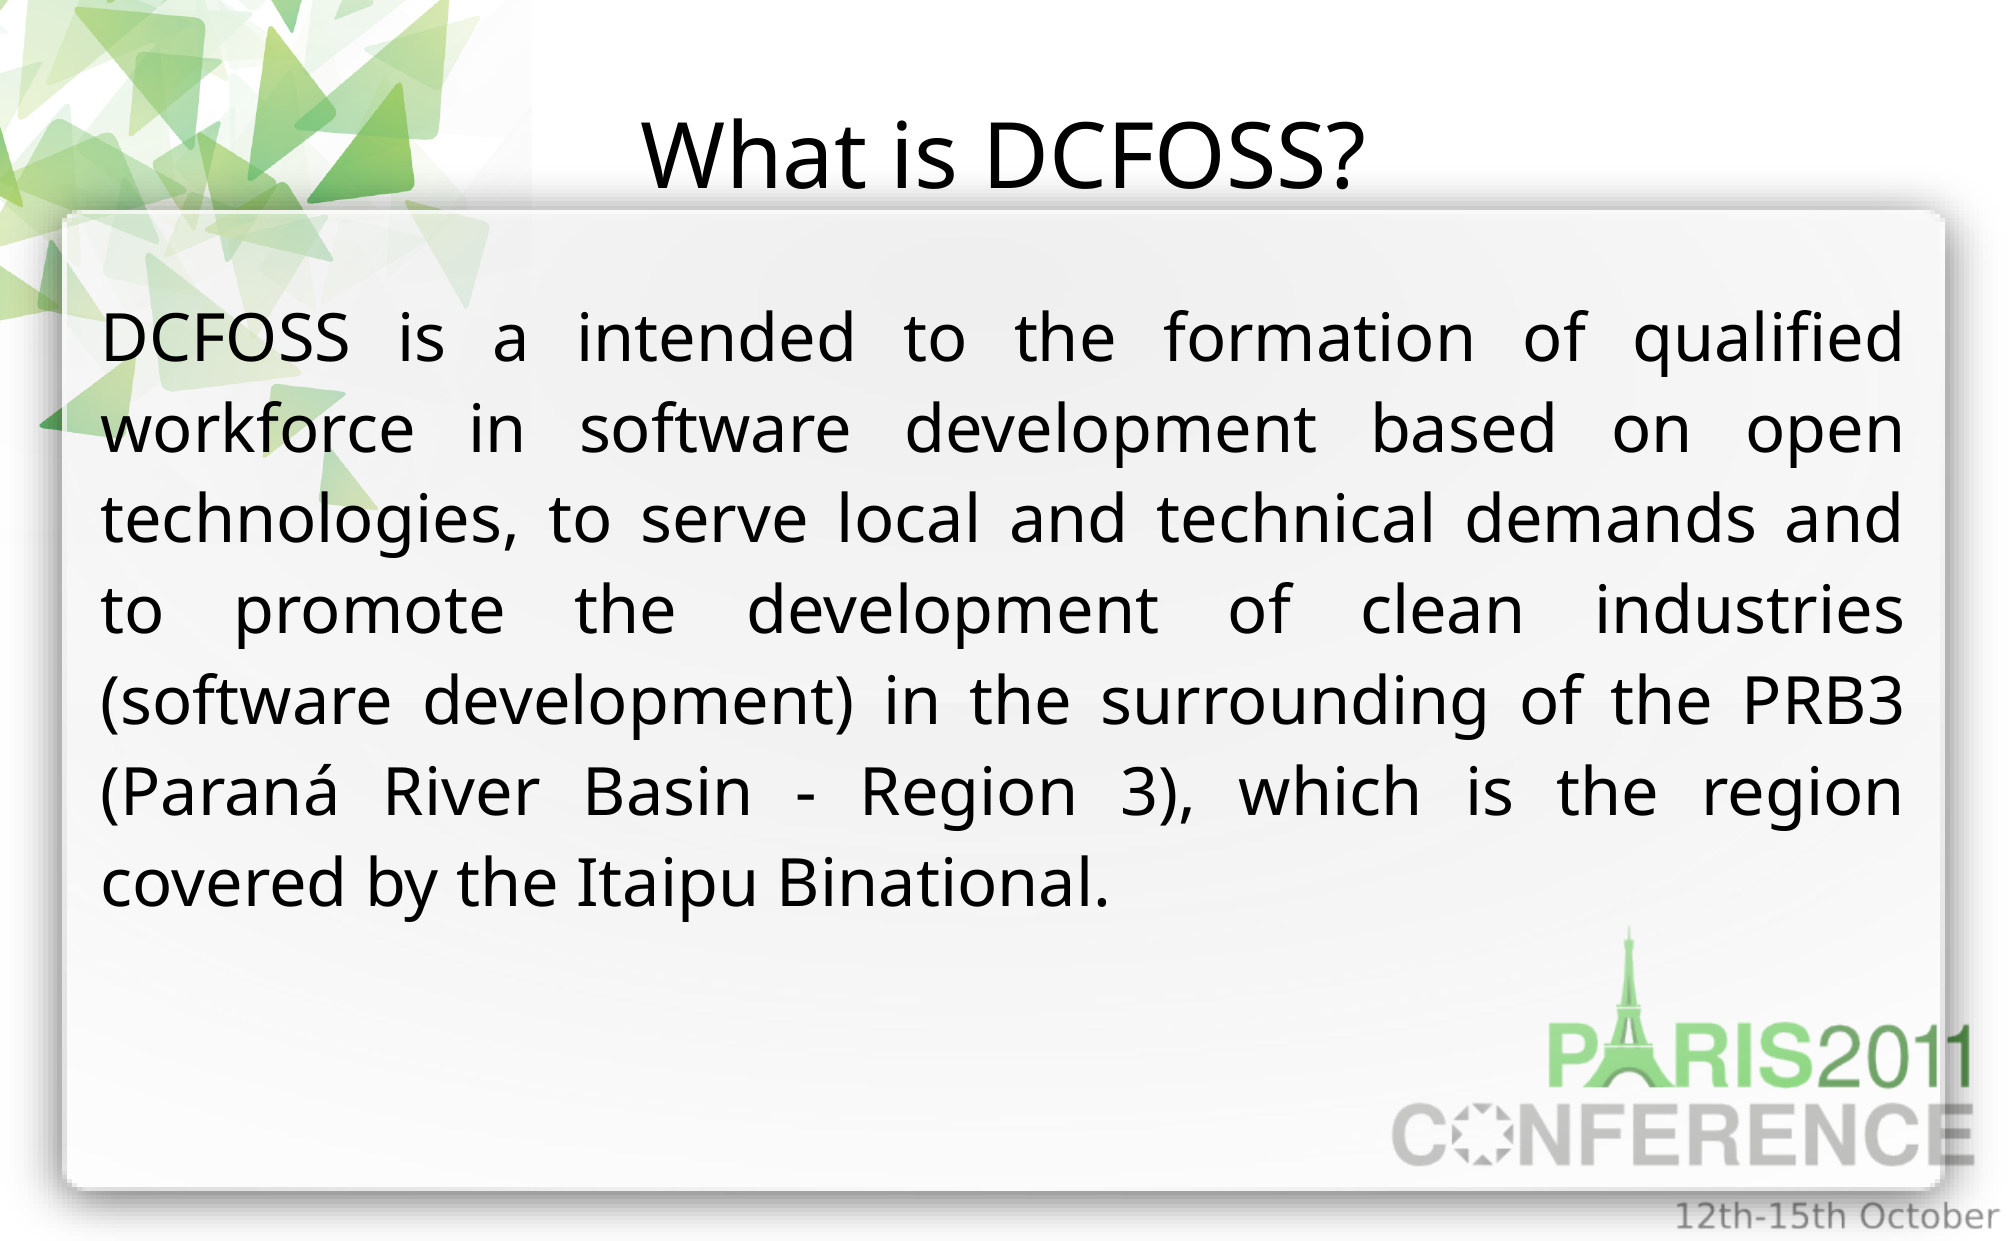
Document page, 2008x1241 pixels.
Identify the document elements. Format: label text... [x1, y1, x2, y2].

title What is DCFOSS? [100, 49, 1908, 257]
picture [0, 165, 2008, 1241]
list DCFOSS is a intended to the formation of qualified workforce in software development based on open technologies, to serve local and technical demands and to promote the development of clean industries (software development) in the surrounding of the PRB3 (Paraná River Basin - Region 3), which is the region covered by the Itaipu Binational. [100, 290, 1908, 1109]
